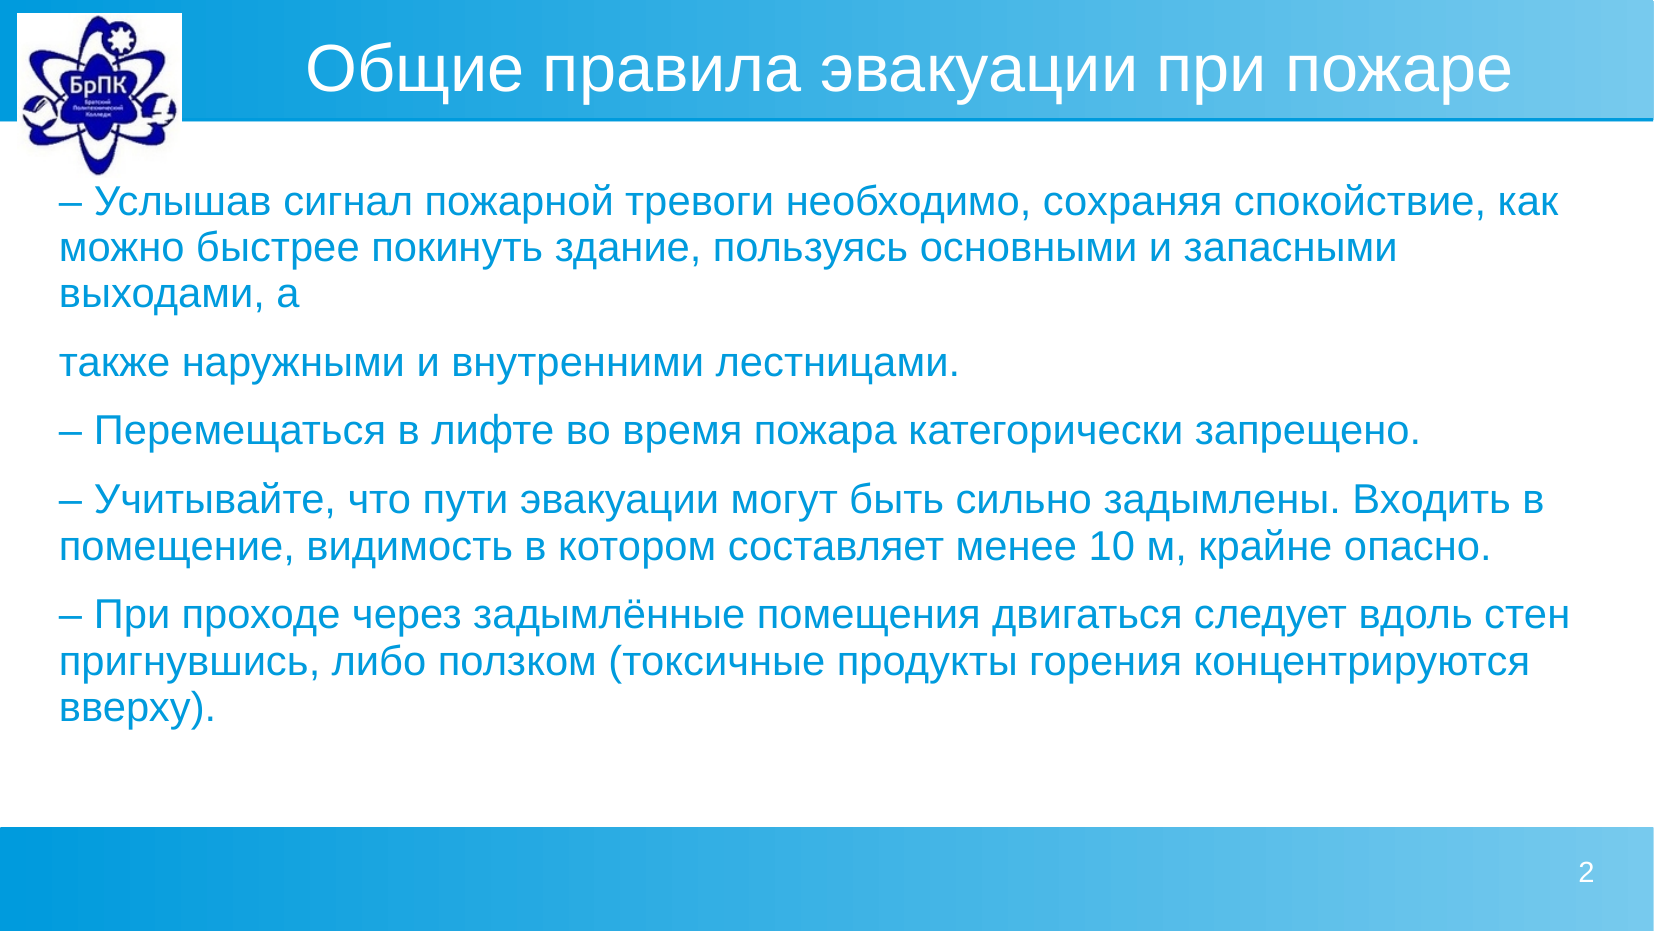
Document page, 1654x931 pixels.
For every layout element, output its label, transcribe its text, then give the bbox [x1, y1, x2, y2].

picture [17, 14, 182, 178]
list – Услышав сигнал пожарной тревоги необходимо, сохраняя спокойствие, как можно быстрее покинуть здание, пользуясь основными и запасными выходами, а также наружными и внутренними лестницами. – Перемещаться в лифте во время пожара категорически запрещено. – Учитывайте, что пути эвакуации могут быть сильно задымлены. Входить в помещение, видимость в котором составляет менее 10 м, крайне опасно. – При проходе через задымлённые помещения двигаться следует вдоль стен пригнувшись, либо ползком (токсичные продукты горения концентрируются вверху). [59, 177, 1595, 768]
title Общие правила эвакуации при пожаре [214, 31, 1607, 106]
